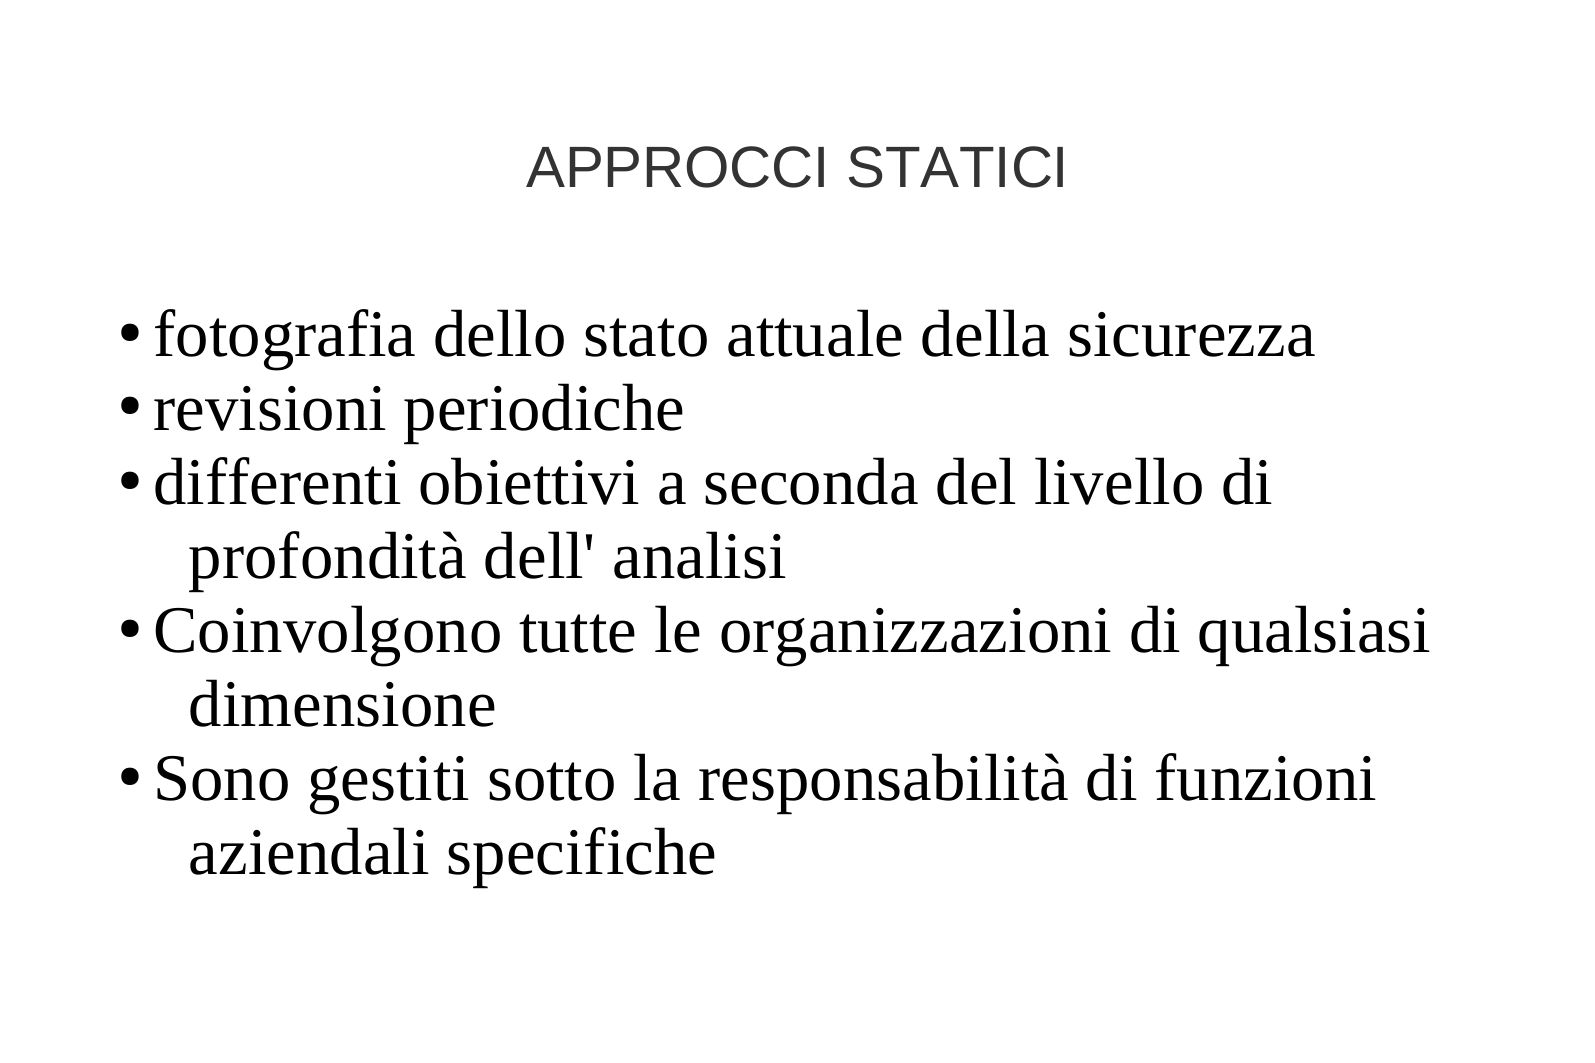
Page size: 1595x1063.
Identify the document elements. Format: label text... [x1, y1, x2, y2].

subtitle fotografia dello stato attuale della sicurezza revisioni periodiche differenti obiettivi a seconda del livello di profondità dell' analisi Coinvolgono tutte le organizzazioni di qualsiasi dimensione Sono gestiti sotto la responsabilità di funzioni aziendali specifiche [118, 295, 1480, 965]
title APPROCCI STATICI [117, 78, 1479, 256]
